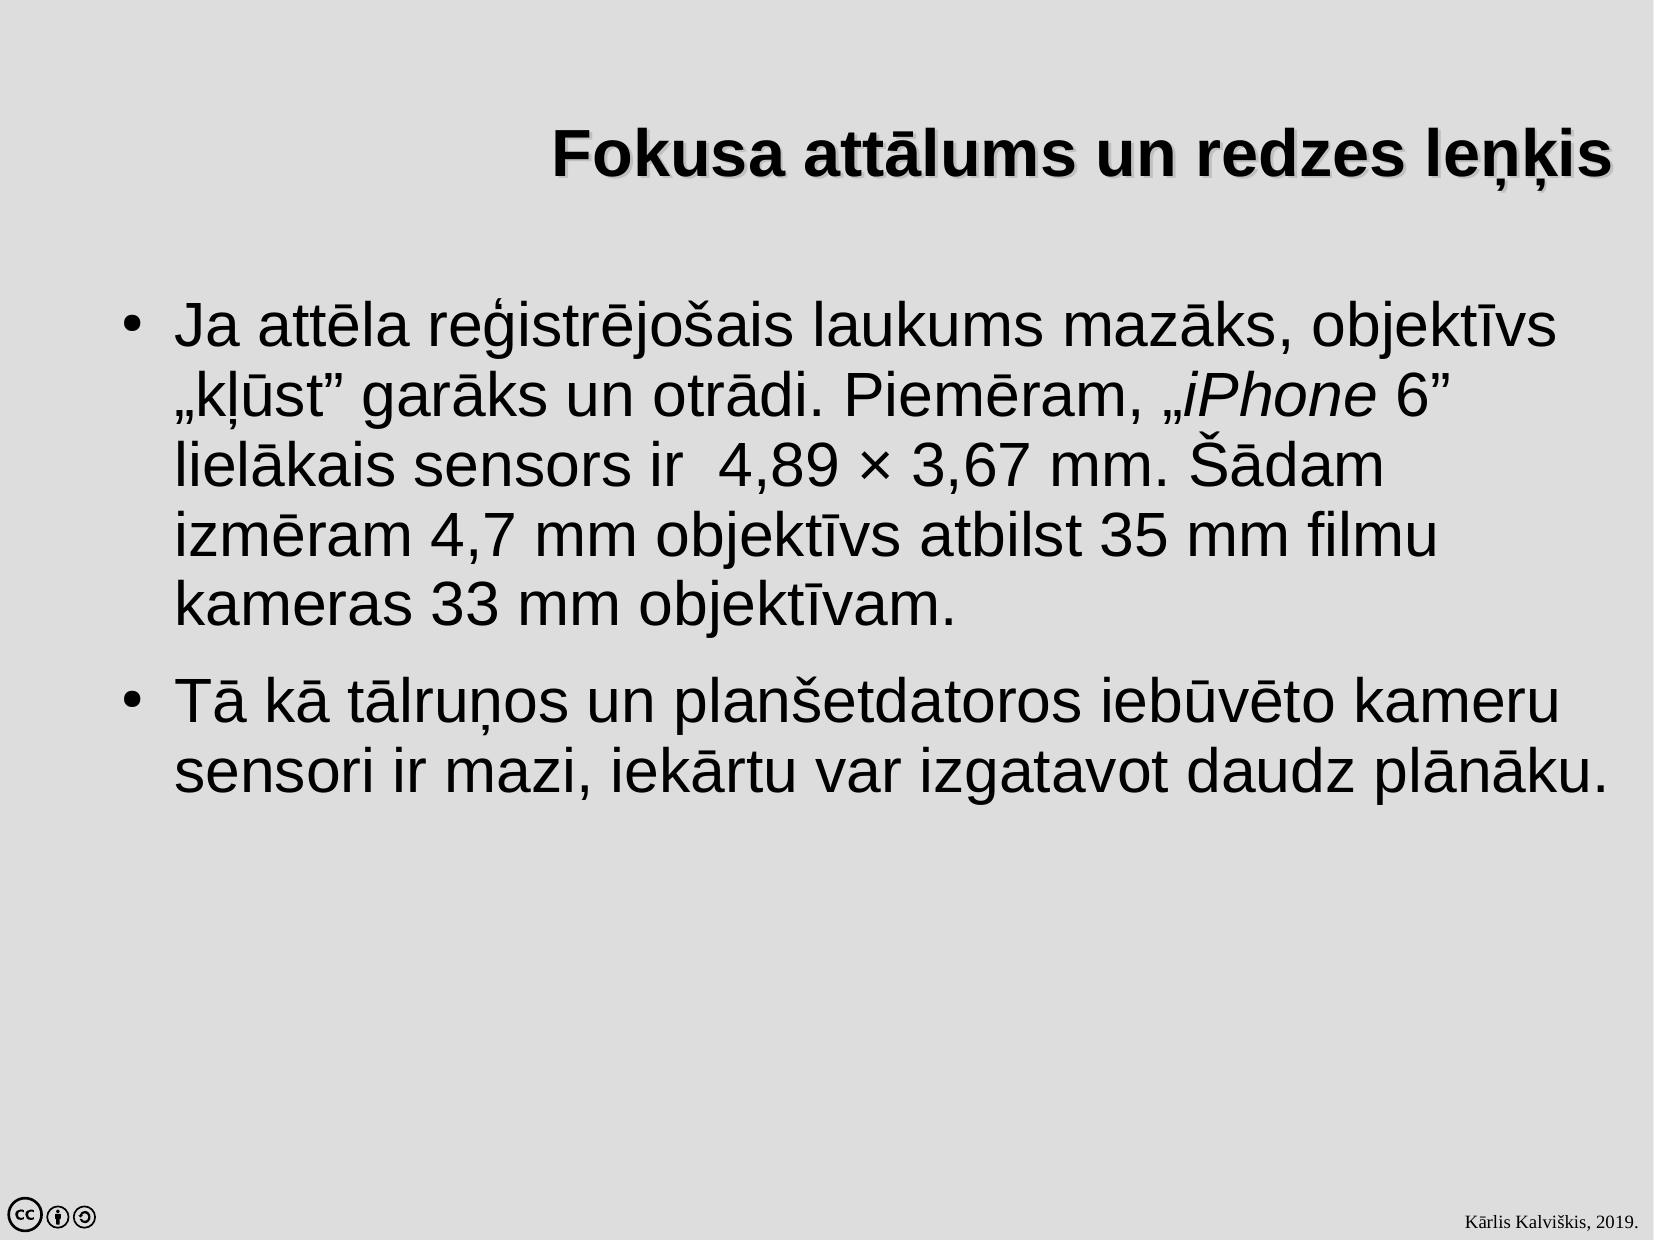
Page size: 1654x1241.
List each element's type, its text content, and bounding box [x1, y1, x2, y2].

list Ja attēla reģistrējošais laukums mazāks, objektīvs „kļūst” garāks un otrādi. Piemēram, „iPhone 6” lielākais sensors ir 4,89 × 3,67 mm. Šādam izmēram 4,7 mm objektīvs atbilst 35 mm filmu kameras 33 mm objektīvam. Tā kā tālruņos un planšetdatoros iebūvēto kameru sensori ir mazi, iekārtu var izgatavot daudz plānāku. [37, 290, 1620, 1010]
title Fokusa attālums un redzes leņķis [42, 49, 1615, 257]
